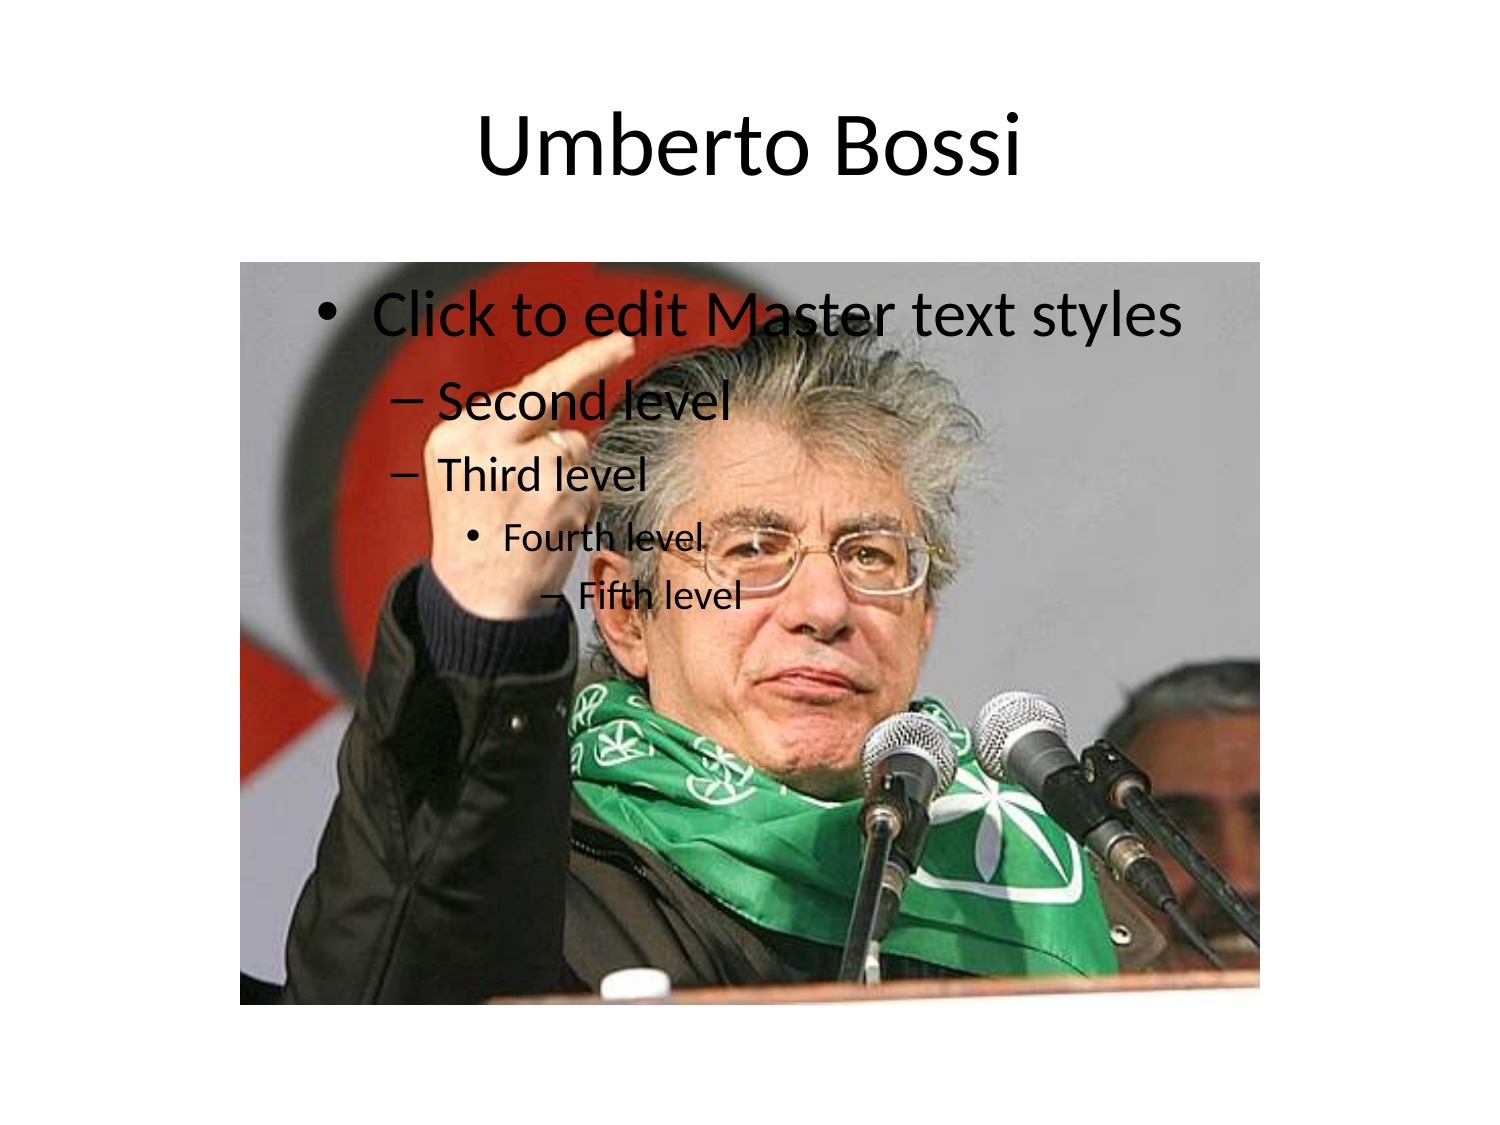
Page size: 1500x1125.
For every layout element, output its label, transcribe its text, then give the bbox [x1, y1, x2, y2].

picture [75, 262, 1425, 1005]
title Umberto Bossi [75, 45, 1425, 233]
